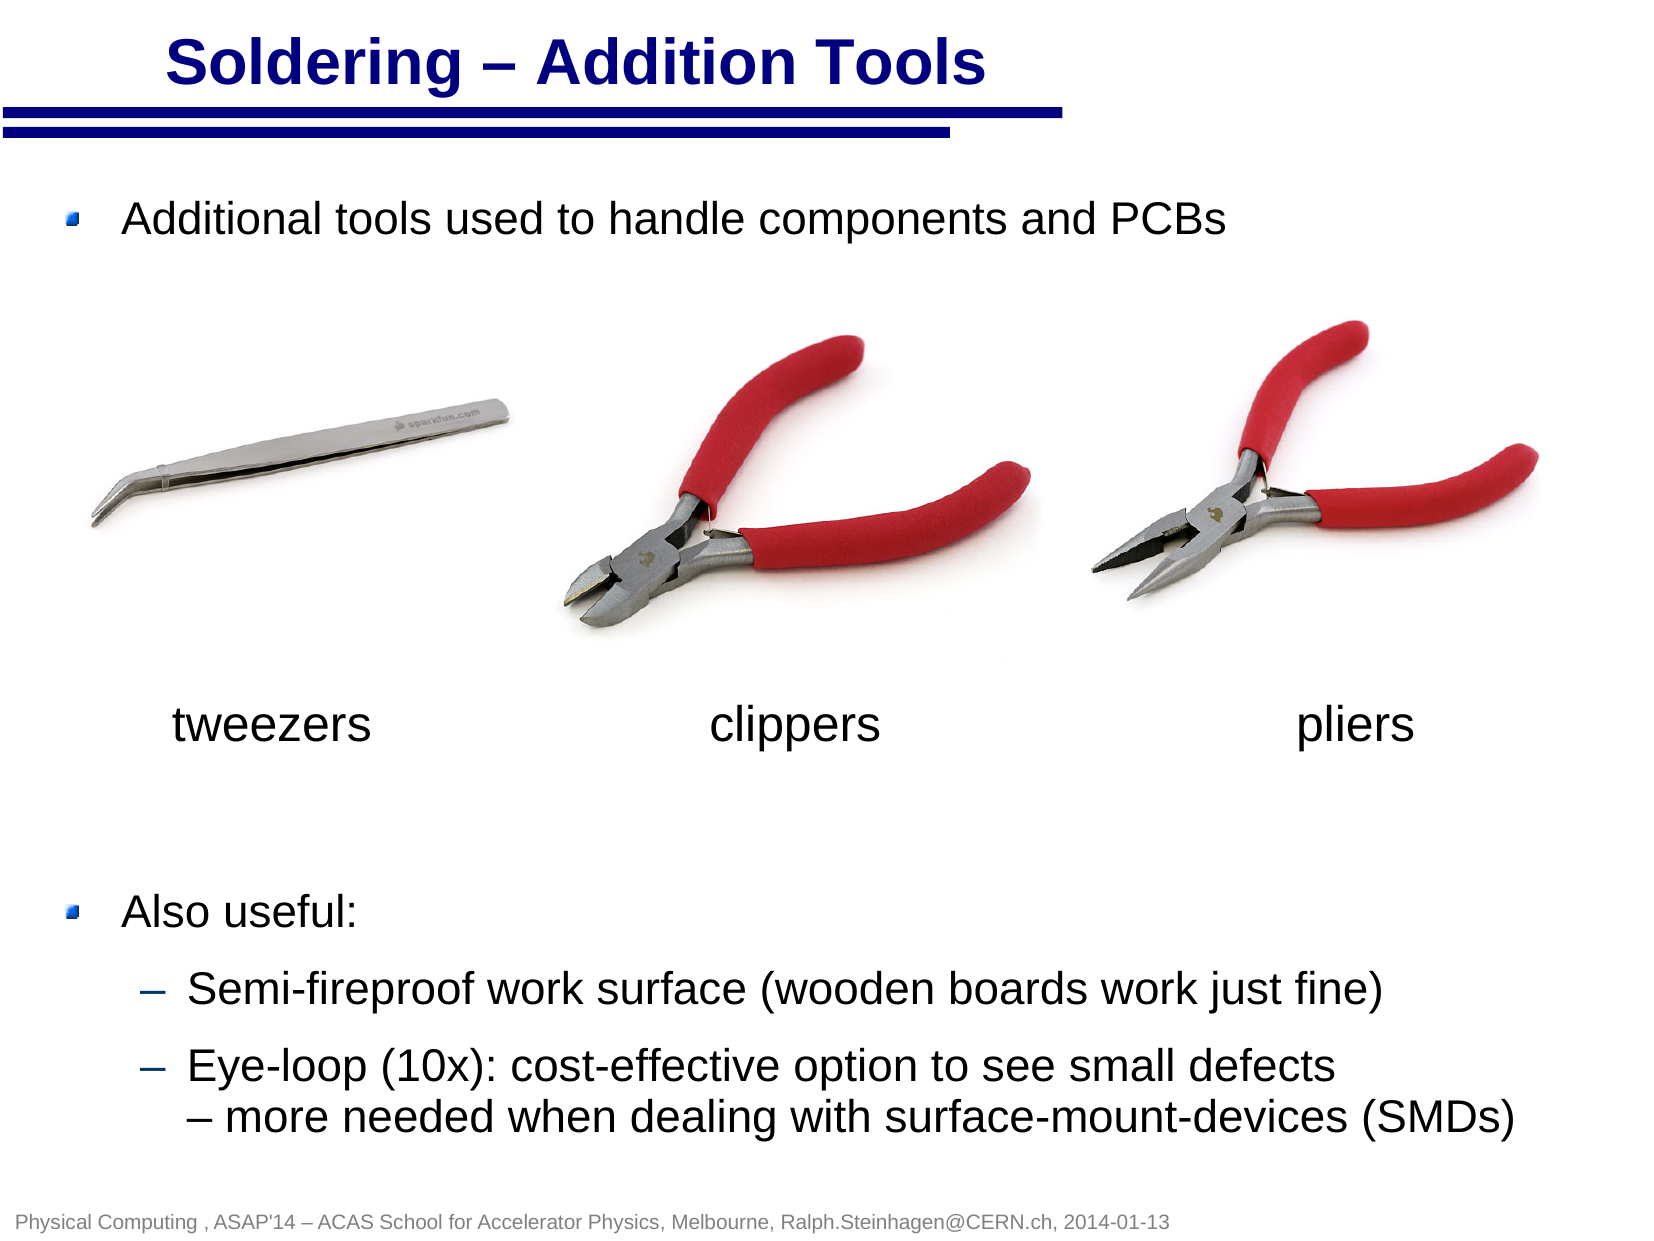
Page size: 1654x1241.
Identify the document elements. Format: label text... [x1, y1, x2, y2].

title Soldering – Addition Tools [165, 0, 1323, 124]
list Additional tools used to handle components and PCBs Also useful: Semi-fireproof work surface (wooden boards work just fine) Eye-loop (10x): cost-effective option to see small defects – more needed when dealing with surface-mount-devices (SMDs) [65, 192, 1628, 1205]
